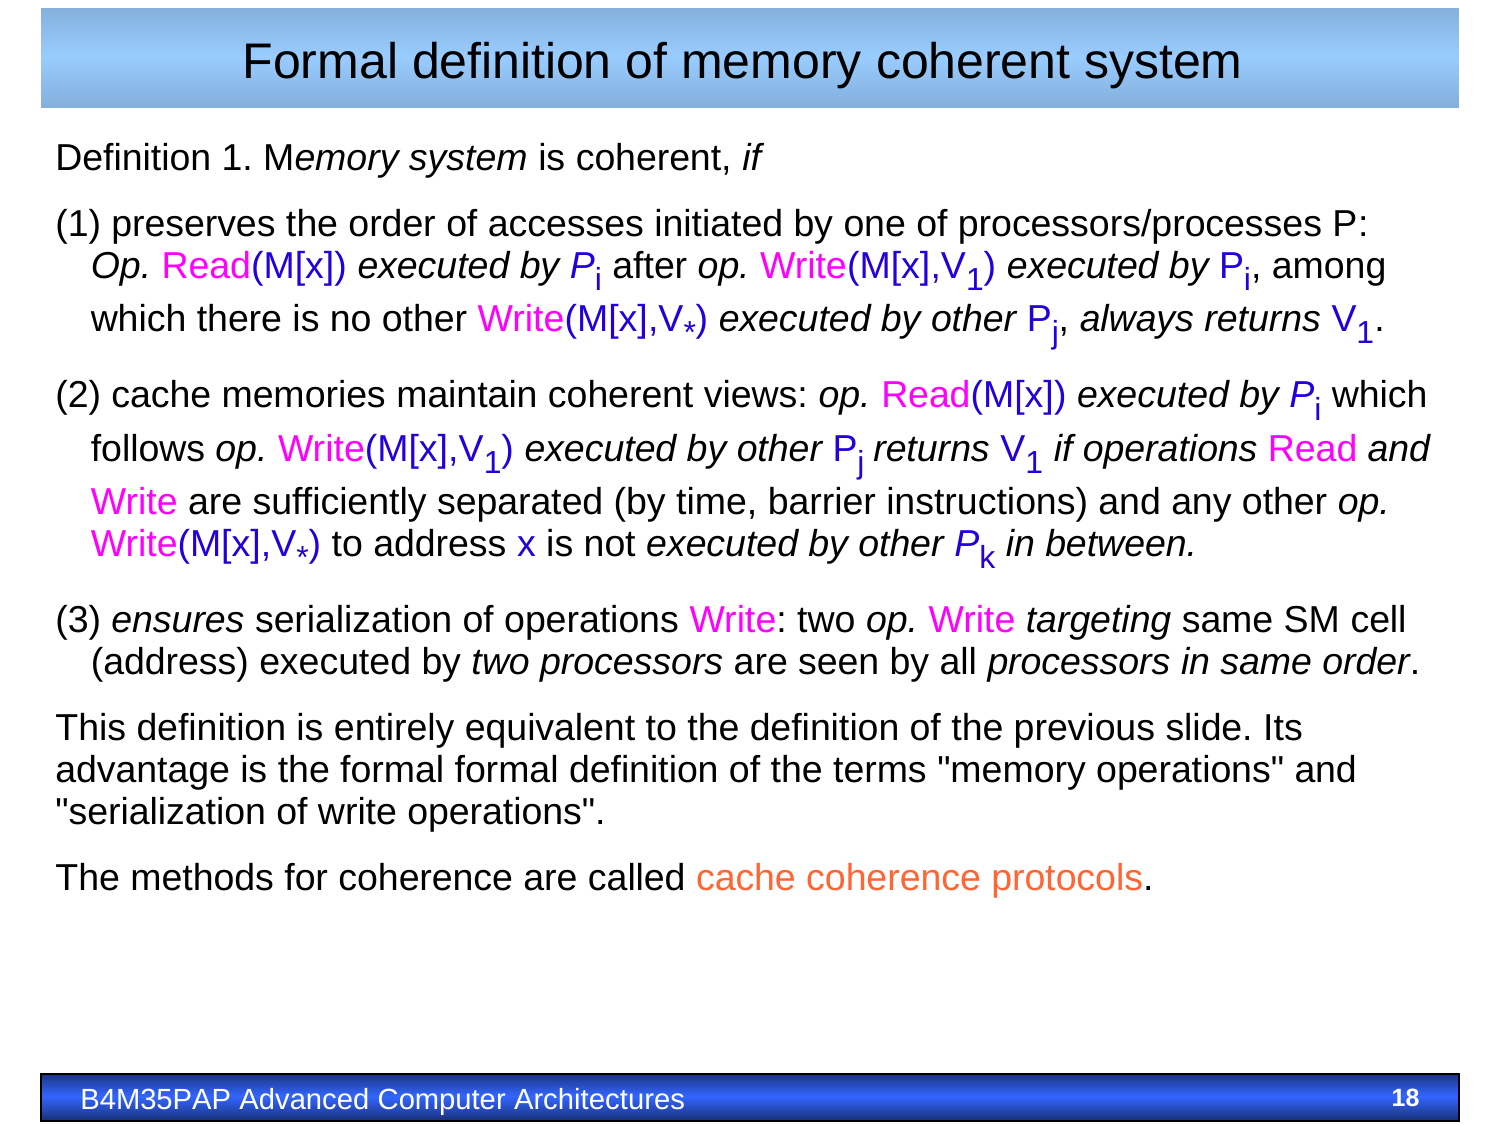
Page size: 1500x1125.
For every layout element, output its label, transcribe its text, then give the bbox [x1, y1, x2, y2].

text_box Definition 1. Memory system is coherent, if preserves the order of accesses initiated by one of processors/processes P: Op. Read(M[x]) executed by Pi after op. Write(M[x],V1) executed by Pi, among which there is no other Write(M[x],V*) executed by other Pj, always returns V1. cache memories maintain coherent views: op. Read(M[x]) executed by Pi which follows op. Write(M[x],V1) executed by other Pj returns V1 if operations Read and Write are sufficiently separated (by time, barrier instructions) and any other op. Write(M[x],V*) to address x is not executed by other Pk in between. ensures serialization of operations Write: two op. Write targeting same SM cell (address) executed by two processors are seen by all processors in same order. This definition is entirely equivalent to the definition of the previous slide. Its advantage is the formal formal definition of the terms "memory operations" and "serialization of write operations". The methods for coherence are called cache coherence protocols. [40, 129, 1466, 1019]
title Formal definition of memory coherent system [41, 8, 1459, 108]
